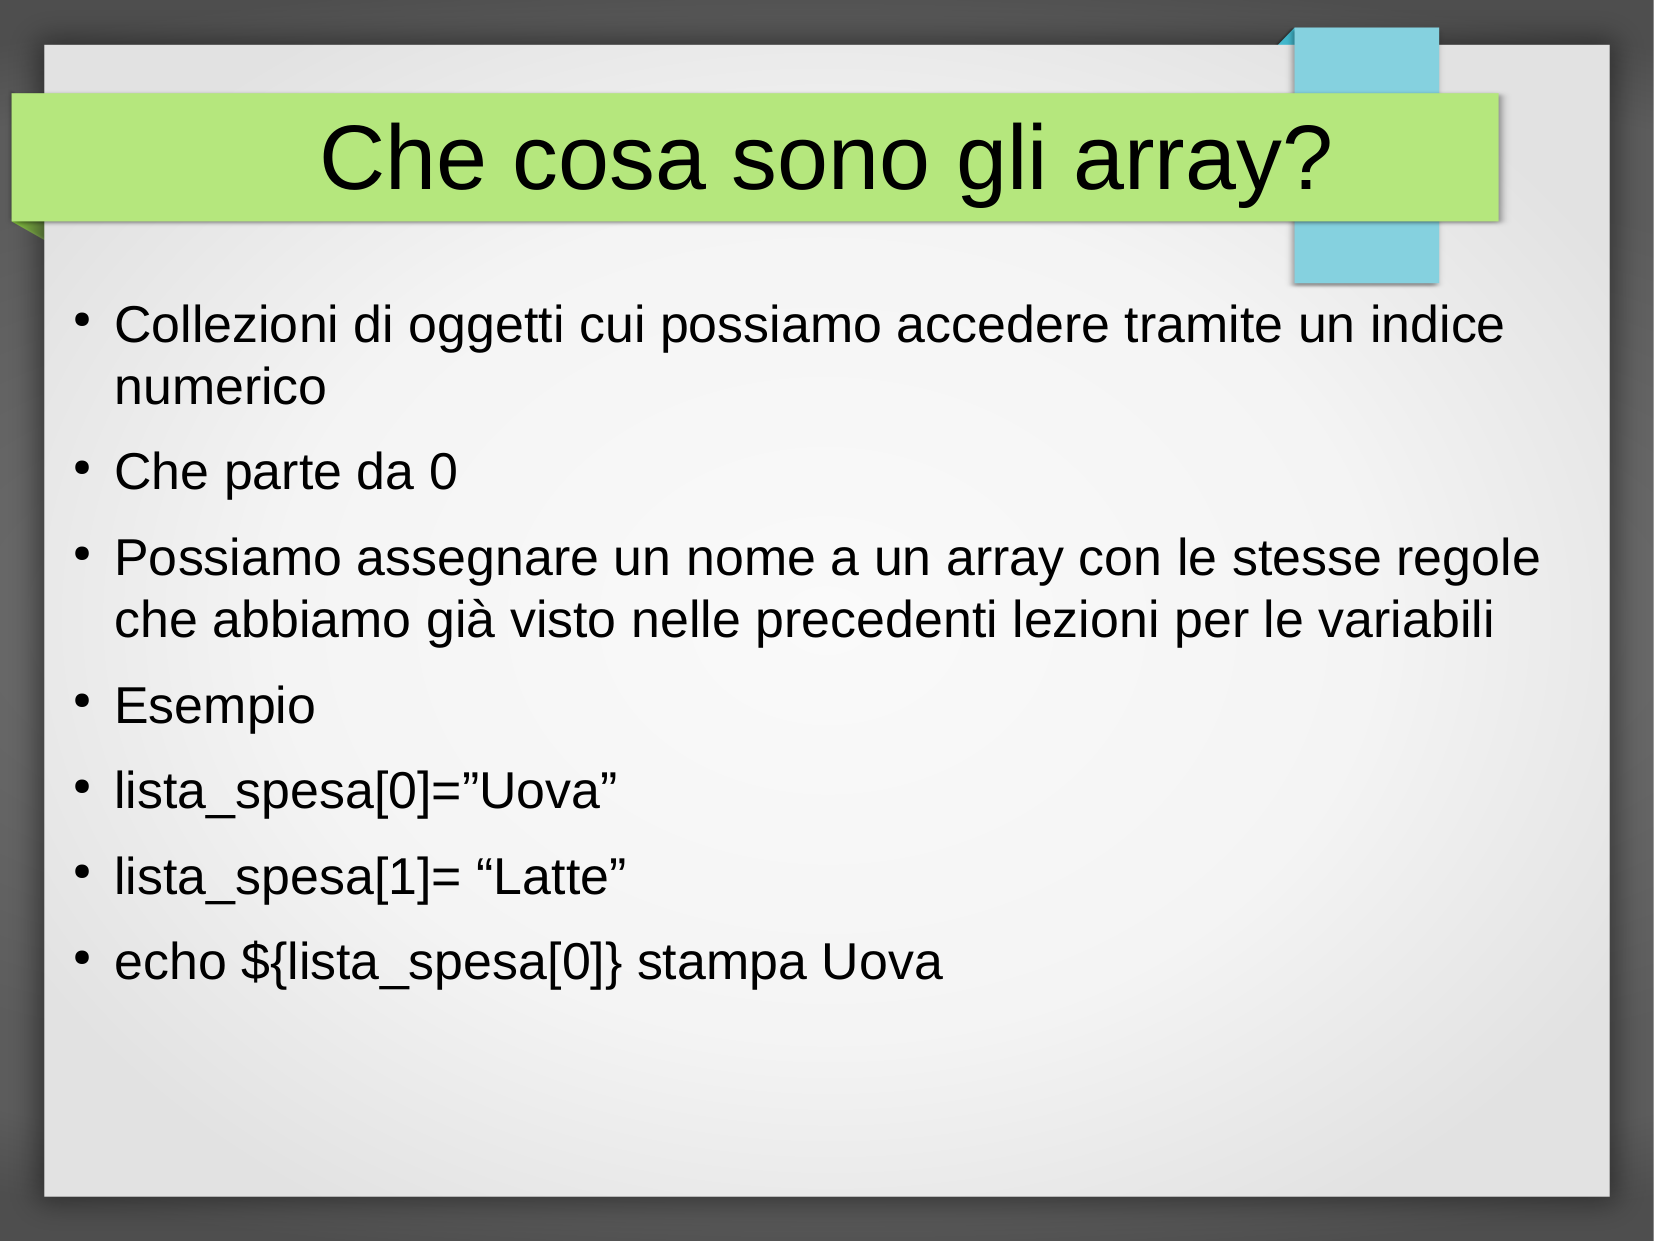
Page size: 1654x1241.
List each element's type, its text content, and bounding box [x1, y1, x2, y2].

picture [0, 0, 1654, 1241]
title Che cosa sono gli array? [82, 49, 1571, 257]
list Collezioni di oggetti cui possiamo accedere tramite un indice numerico Che parte da 0 Possiamo assegnare un nome a un array con le stesse regole che abbiamo già visto nelle precedenti lezioni per le variabili Esempio lista_spesa[0]=”Uova” lista_spesa[1]= “Latte” echo ${lista_spesa[0]} stampa Uova [59, 290, 1548, 1010]
